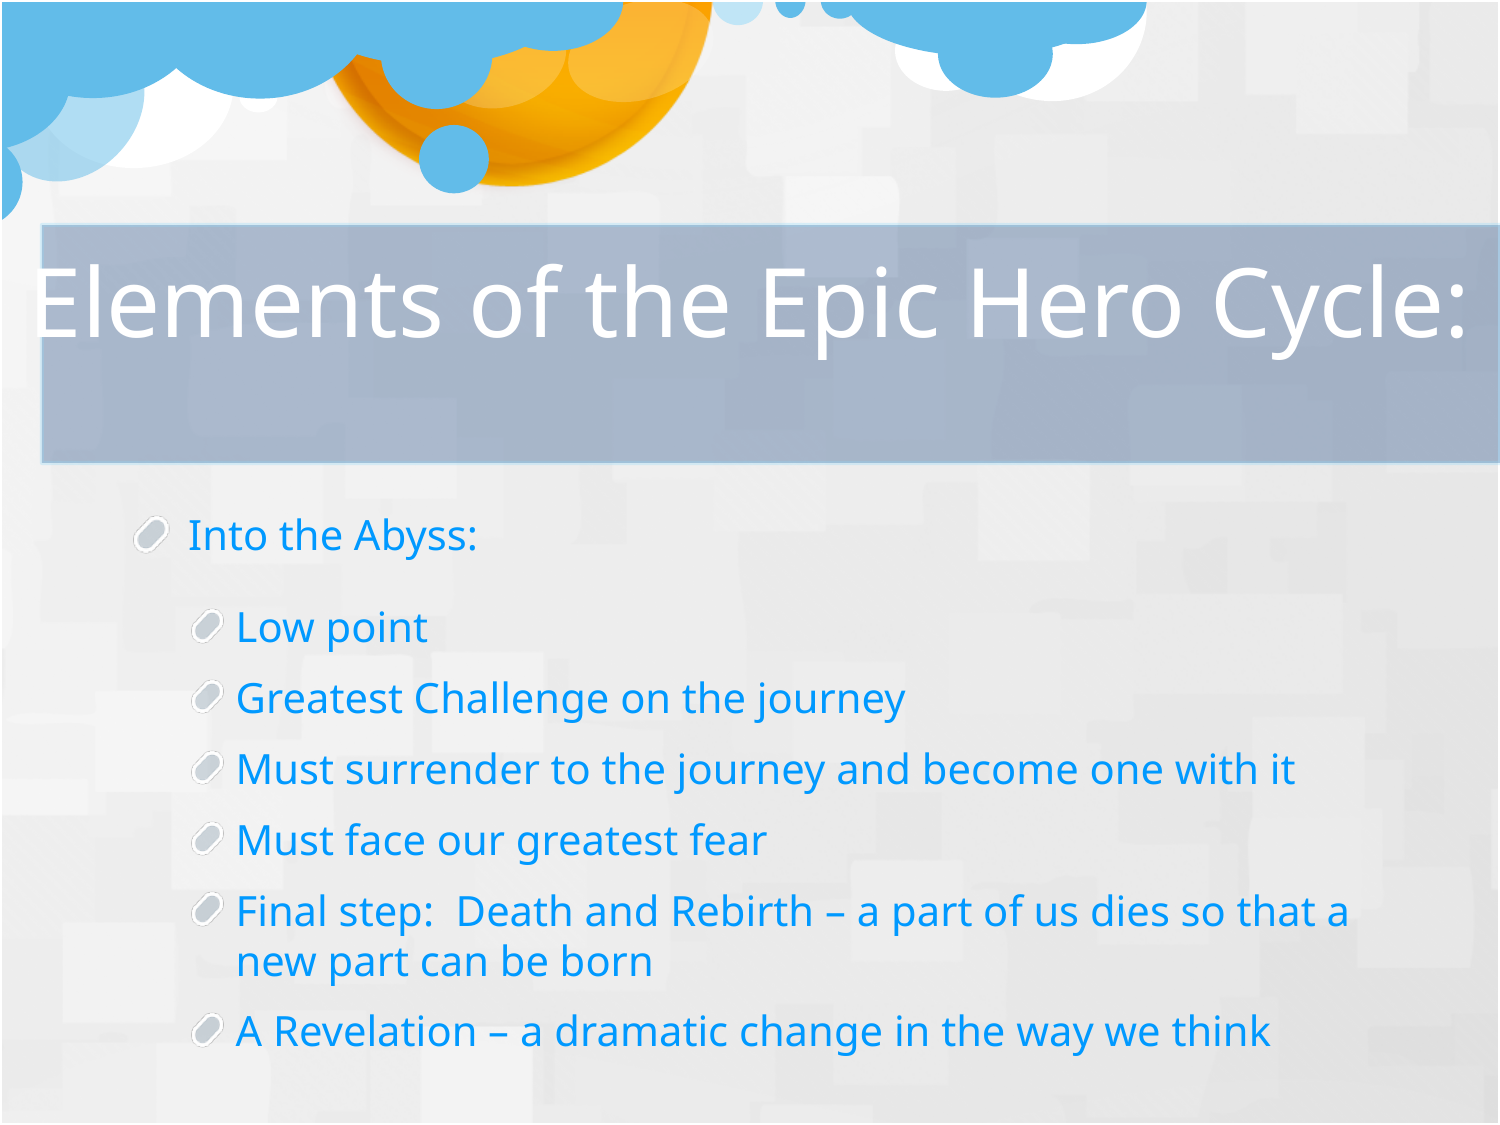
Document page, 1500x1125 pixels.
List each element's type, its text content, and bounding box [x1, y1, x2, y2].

picture [2, 463, 1498, 1123]
list Into the Abyss: Low point Greatest Challenge on the journey Must surrender to the journey and become one with it Must face our greatest fear Final step: Death and Rebirth – a part of us dies so that a new part can be born A Revelation – a dramatic change in the way we think [116, 494, 1383, 1125]
title Elements of the Epic Hero Cycle: [0, 224, 1500, 463]
picture [2, 2, 1498, 224]
